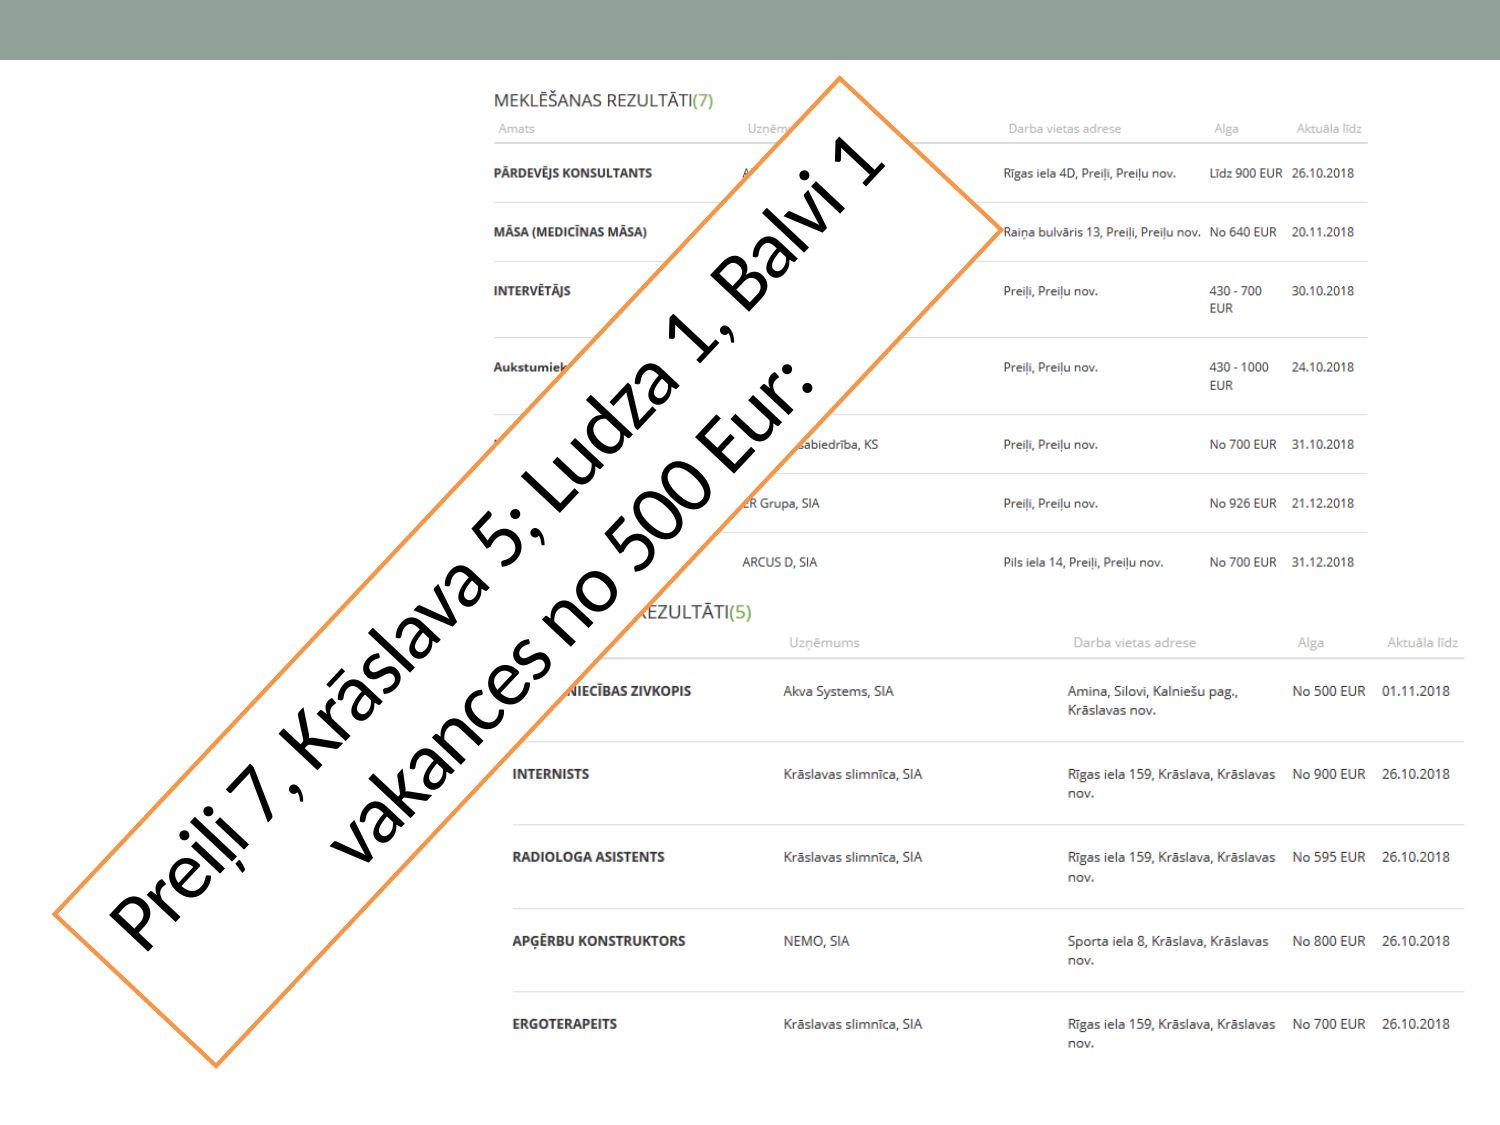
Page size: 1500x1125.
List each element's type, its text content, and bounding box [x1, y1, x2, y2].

picture [478, 78, 836, 459]
picture [502, 78, 1500, 1072]
title Preiļi 7, Krāslava 5; Ludza 1, Balvi 1 vakances no 500 Eur: [54, 78, 1002, 1066]
